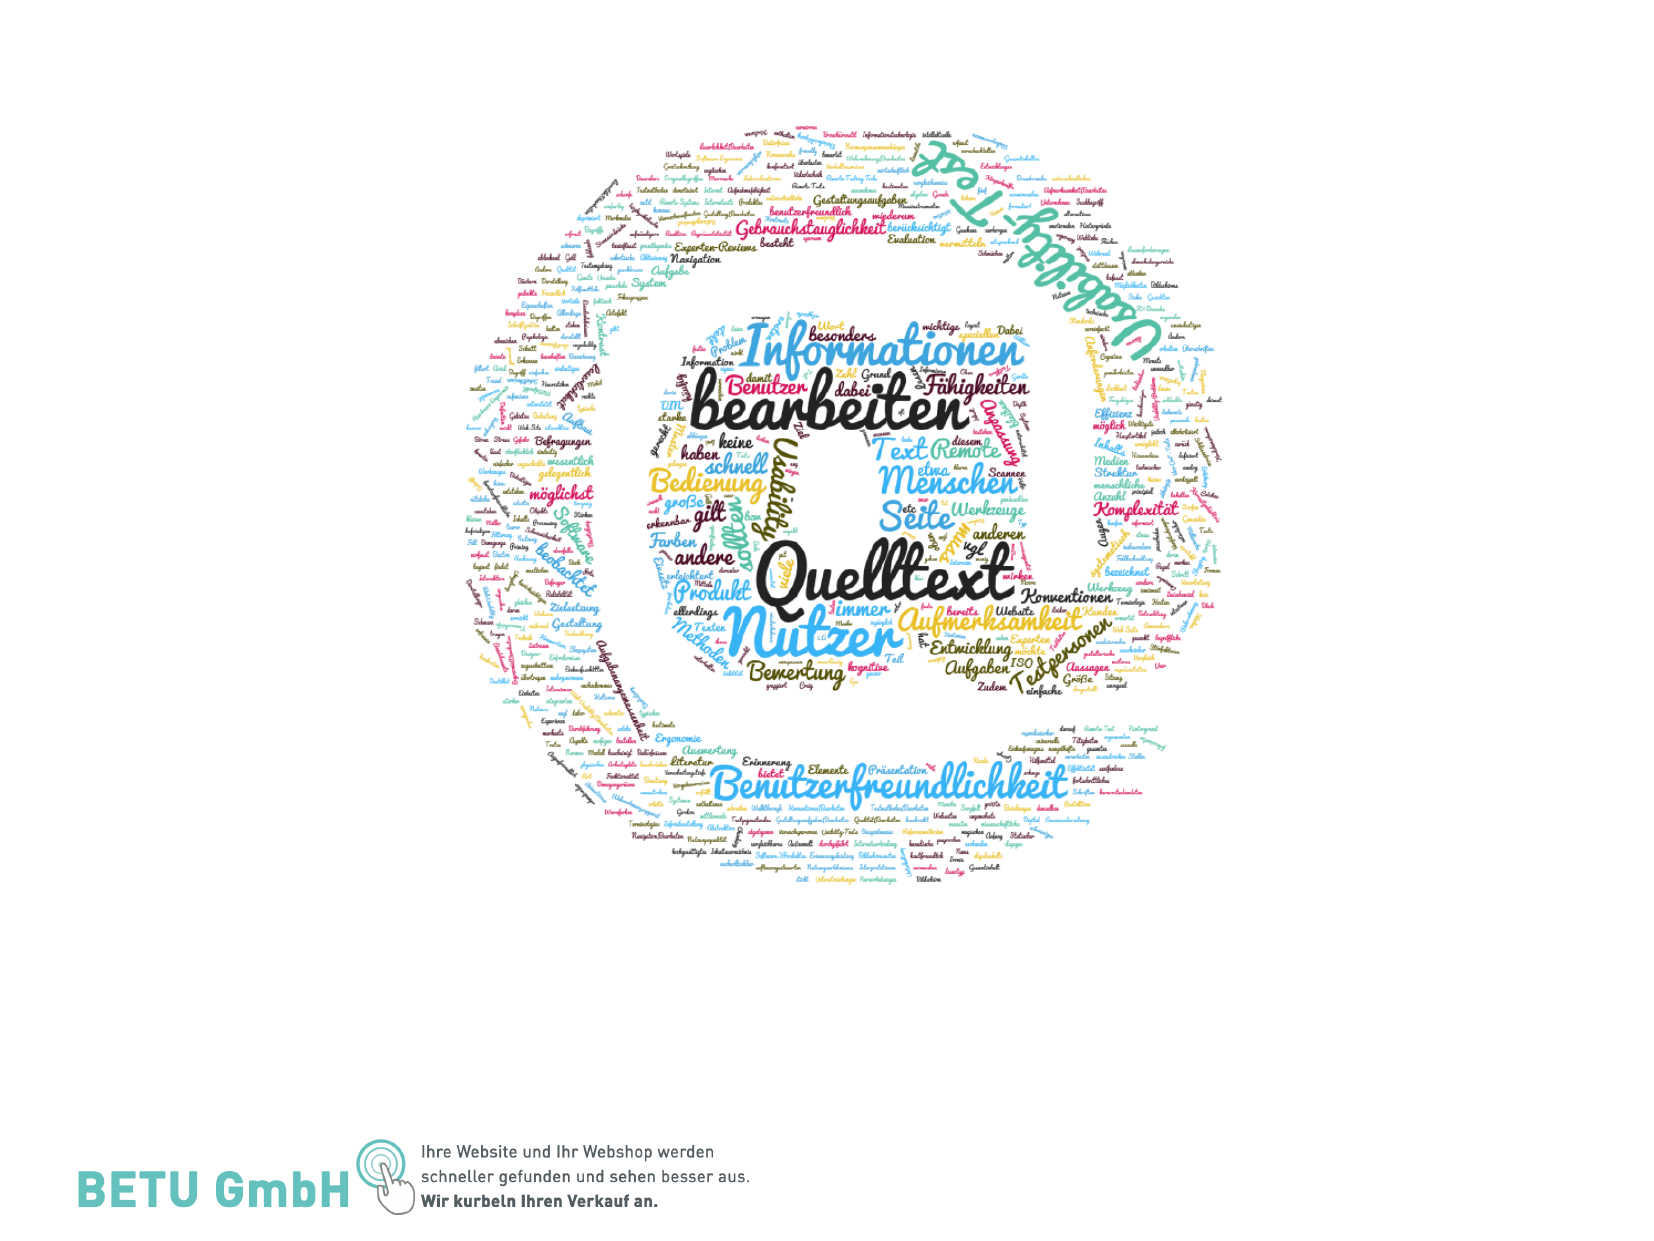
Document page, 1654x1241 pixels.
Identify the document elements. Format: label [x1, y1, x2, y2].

picture [70, 1138, 815, 1216]
picture [342, 113, 1347, 886]
